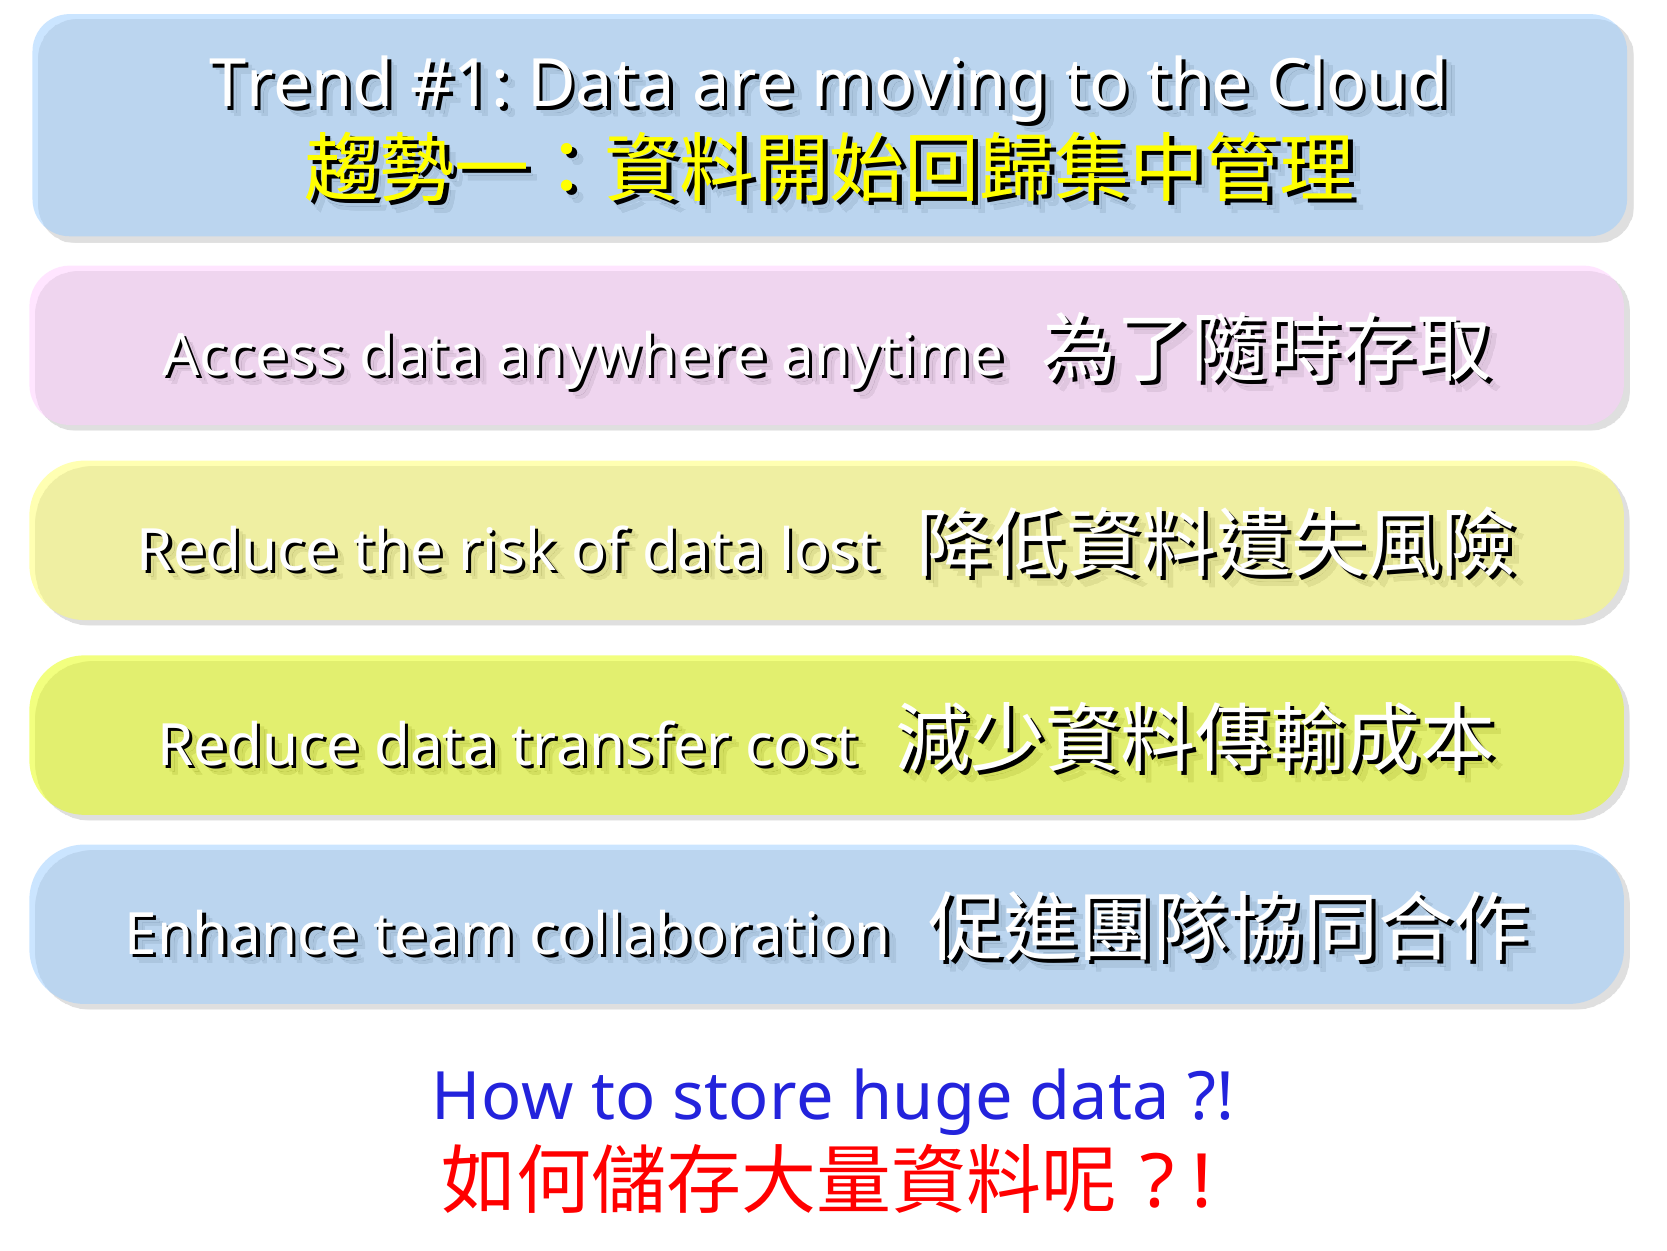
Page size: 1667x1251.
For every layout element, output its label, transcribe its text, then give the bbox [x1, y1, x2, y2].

text_box Access data anywhere anytime 為了隨時存取 [29, 265, 1624, 426]
text_box How to store huge data ?! 如何儲存大量資料呢?! [0, 1045, 1667, 1231]
text_box Reduce the risk of data lost 降低資料遺失風險 [29, 460, 1624, 621]
text_box Enhance team collaboration 促進團隊協同合作 [29, 844, 1624, 1004]
text_box Reduce data transfer cost 減少資料傳輸成本 [29, 655, 1624, 815]
text_box Trend #1: Data are moving to the Cloud 趨勢一：資料開始回歸集中管理 [32, 14, 1628, 237]
